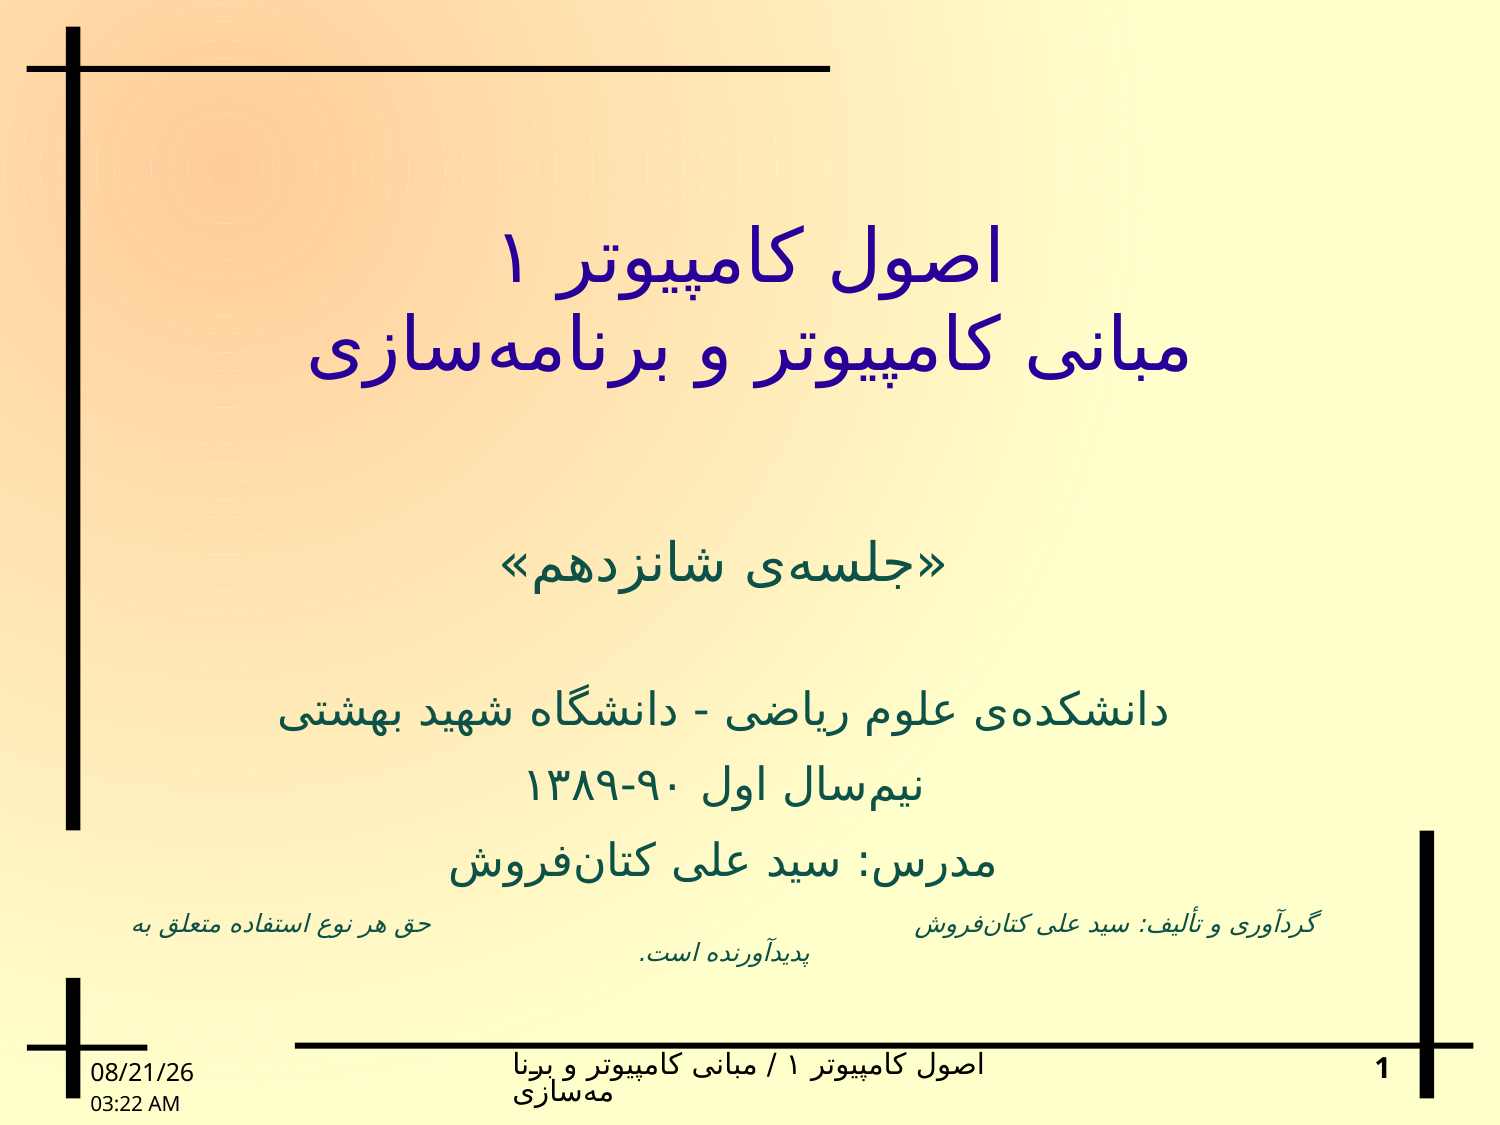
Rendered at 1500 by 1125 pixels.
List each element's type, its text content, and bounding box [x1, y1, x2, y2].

title اصول کامپیوتر ۱ مبانی کامپیوتر و برنامه‌سازی [109, 177, 1391, 424]
list «جلسه‌ی شانزدهم» دانشکده‌ی علوم ریاضی - دانشگاه شهید بهشتی نیم‌سال اول ۹۰-۱۳۸۹ مدرس: سید علی کتان‌فروش گردآوری و تألیف: سید علی کتان‌فروش حق هر نوع استفاده متعلق به پدیدآورنده است. [89, 530, 1411, 1041]
